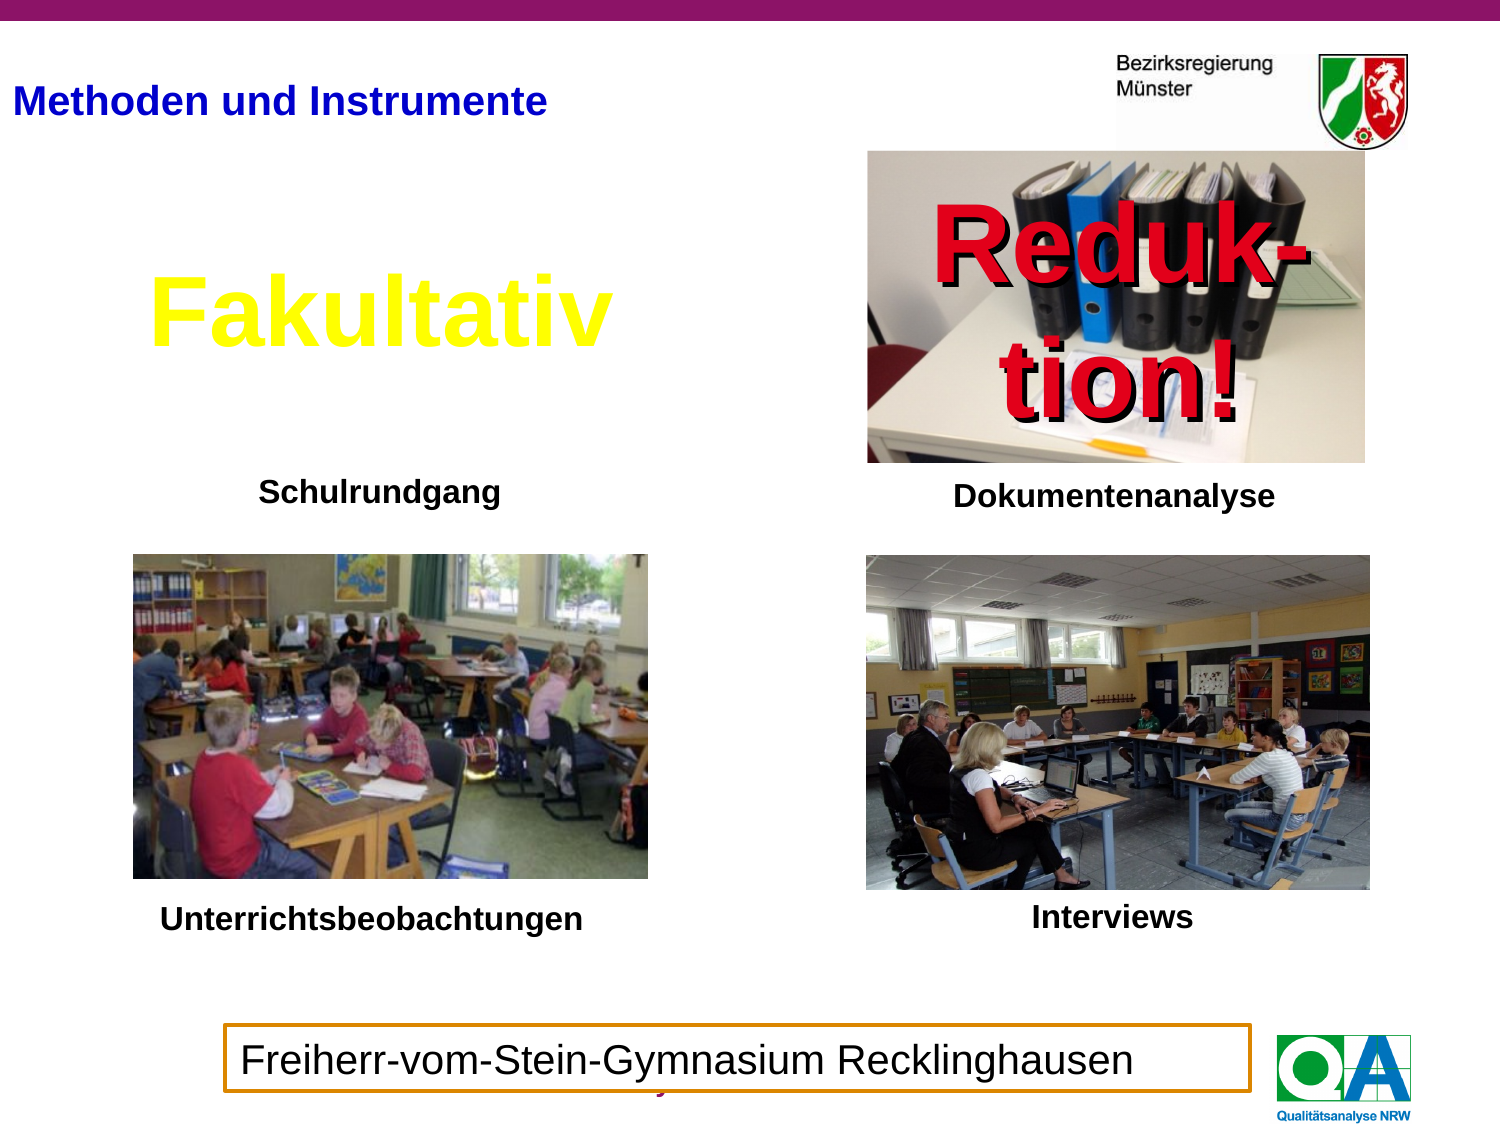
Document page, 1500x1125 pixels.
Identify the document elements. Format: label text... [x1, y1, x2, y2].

text_box Interviews [904, 890, 1331, 979]
picture [867, 150, 1365, 463]
text_box Fakultativ [133, 238, 663, 375]
text_box Unterrichtsbeobachtungen [133, 890, 611, 946]
text_box Freiherr-vom-Stein-Gymnasium Recklinghausen [225, 1025, 1251, 1091]
text_box Dokumentenanalyse [938, 466, 1303, 522]
picture [866, 555, 1370, 890]
text_box Reduk- tion! [915, 163, 1326, 448]
title Methoden und Instrumente [12, 29, 906, 124]
picture [133, 554, 648, 879]
text_box Schulrundgang [160, 462, 601, 518]
